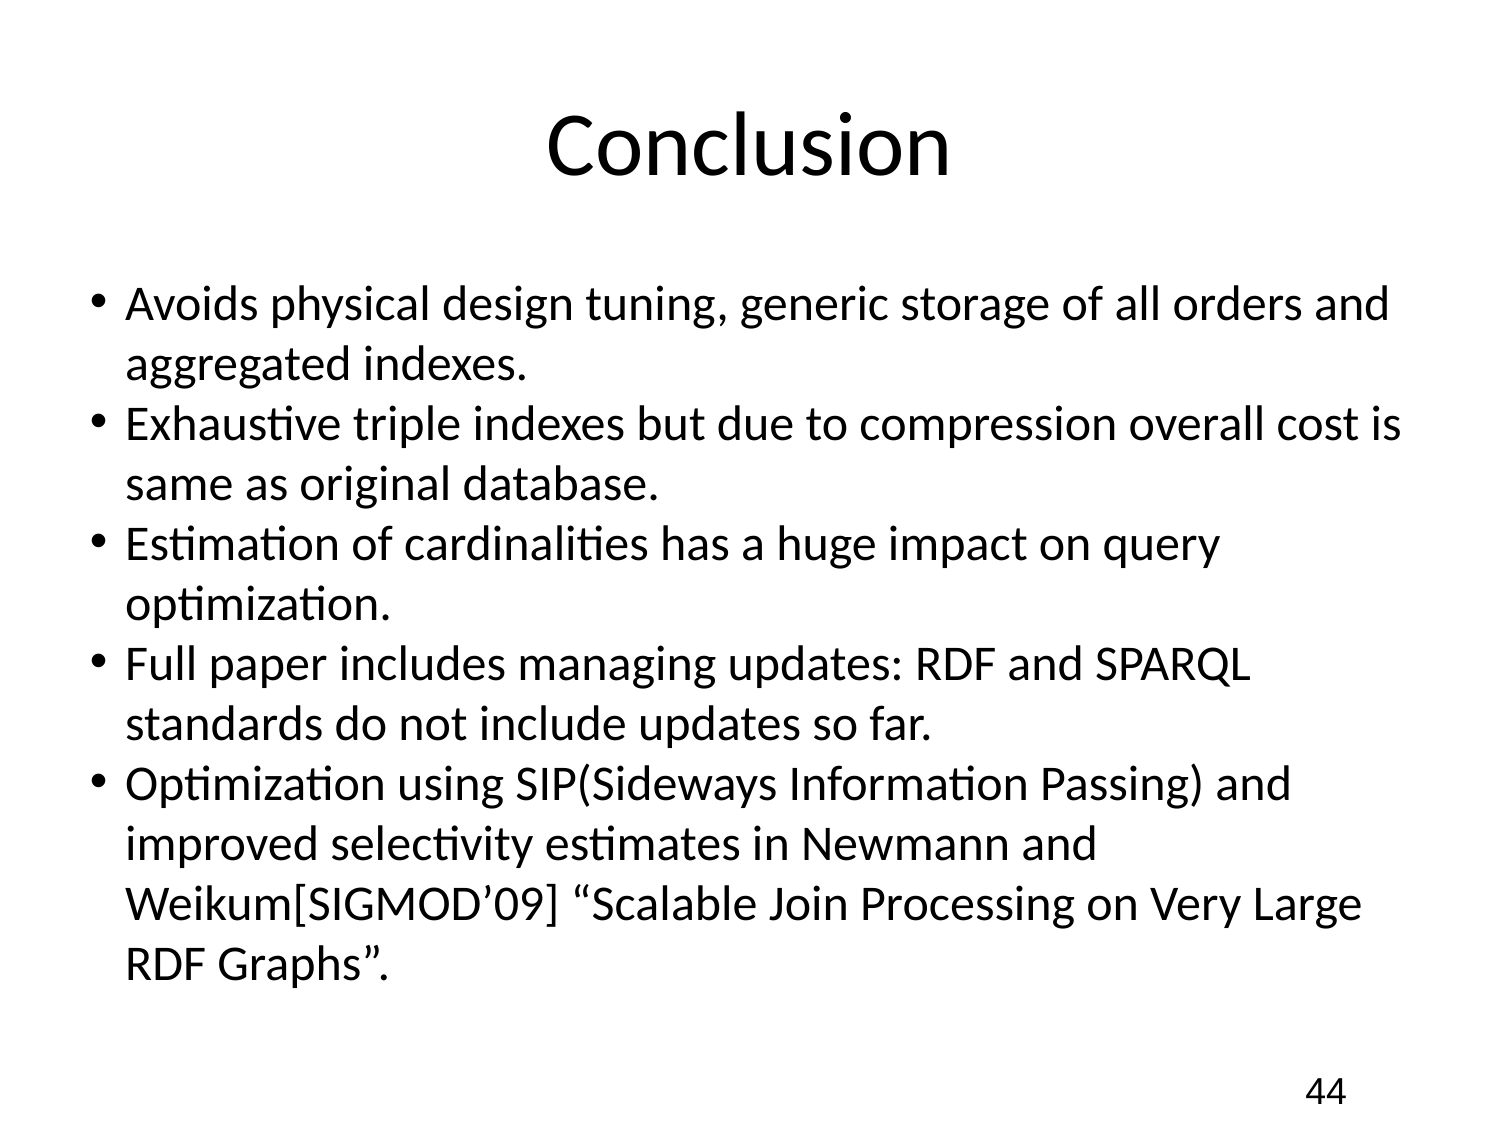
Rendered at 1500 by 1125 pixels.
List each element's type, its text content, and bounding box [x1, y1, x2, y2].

text_box Avoids physical design tuning, generic storage of all orders and aggregated indexes. Exhaustive triple indexes but due to compression overall cost is same as original database. Estimation of cardinalities has a huge impact on query optimization. Full paper includes managing updates: RDF and SPARQL standards do not include updates so far. Optimization using SIP(Sideways Information Passing) and improved selectivity estimates in Newmann and Weikum[SIGMOD’09] “Scalable Join Processing on Very Large RDF Graphs”. [75, 262, 1425, 1005]
text_box Conclusion [75, 45, 1425, 233]
